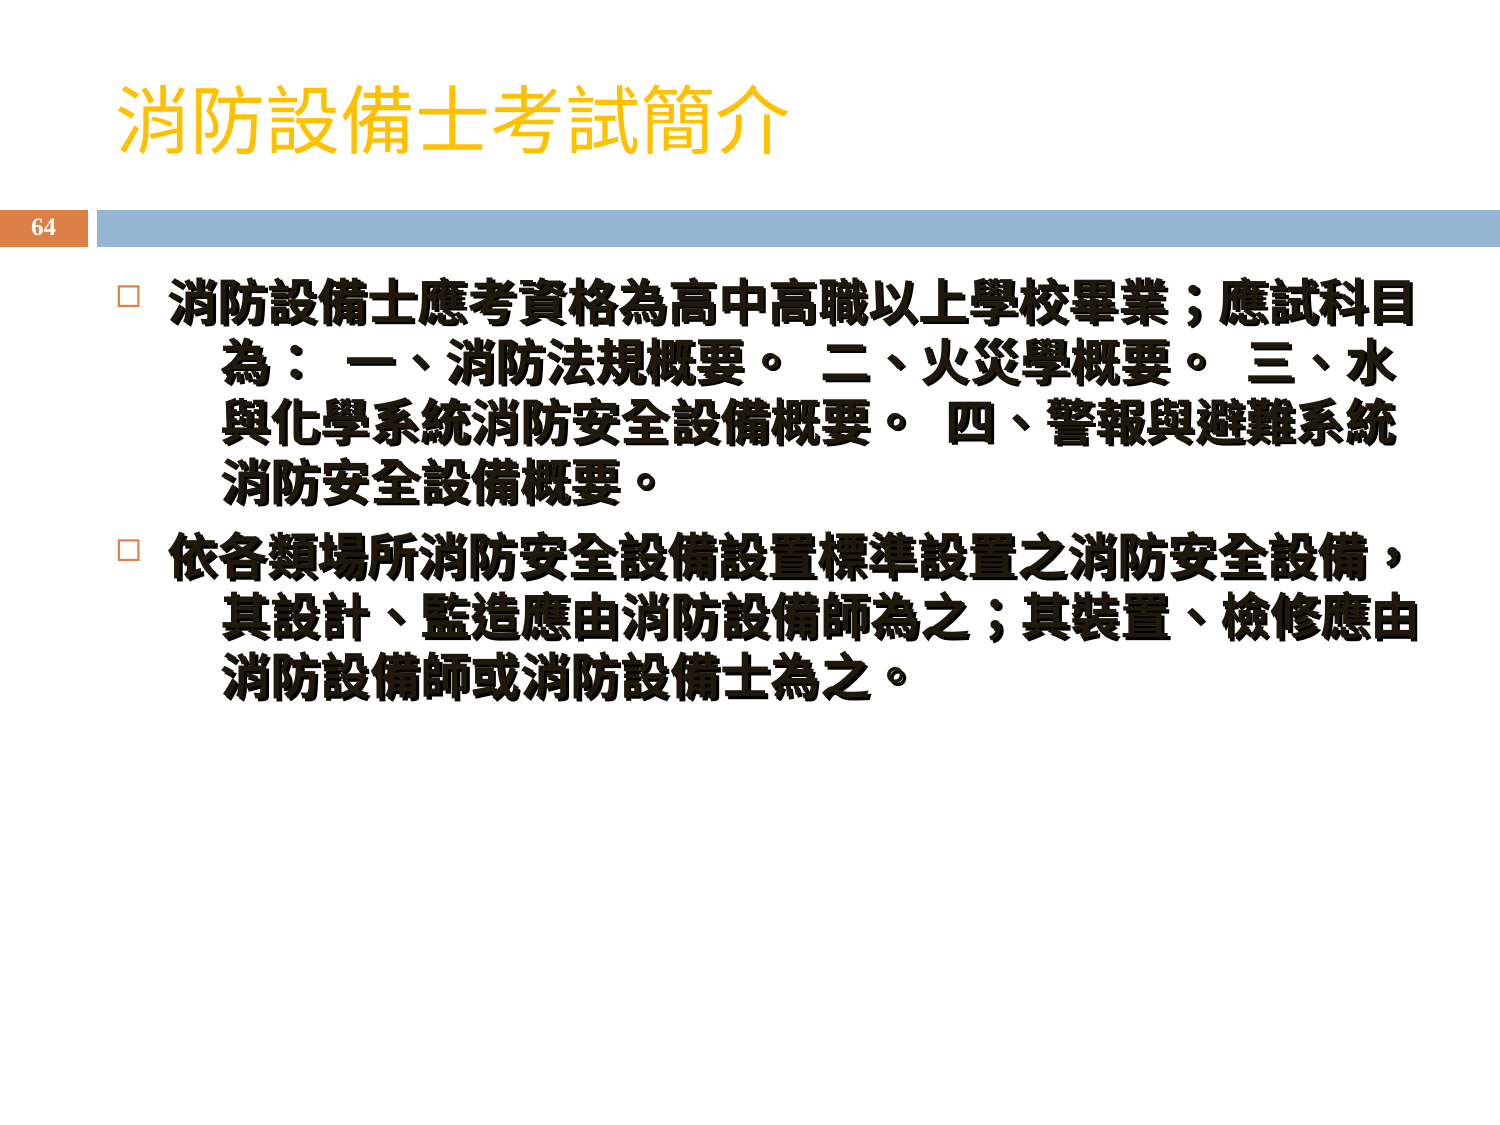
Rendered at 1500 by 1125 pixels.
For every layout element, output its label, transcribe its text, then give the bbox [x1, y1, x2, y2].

title 消防設備士考試簡介 [100, 37, 1438, 201]
text_box 63 [0, 208, 88, 249]
list 消防設備士應考資格為高中高職以上學校畢業；應試科目為： 一、消防法規概要。 二、火災學概要。 三、水與化學系統消防安全設備概要。 四、警報與避難系統消防安全設備概要。 依各類場所消防安全設備設置標準設置之消防安全設備，其設計、監造應由消防設備師為之；其裝置、檢修應由消防設備師或消防設備士為之。 [100, 262, 1438, 1000]
